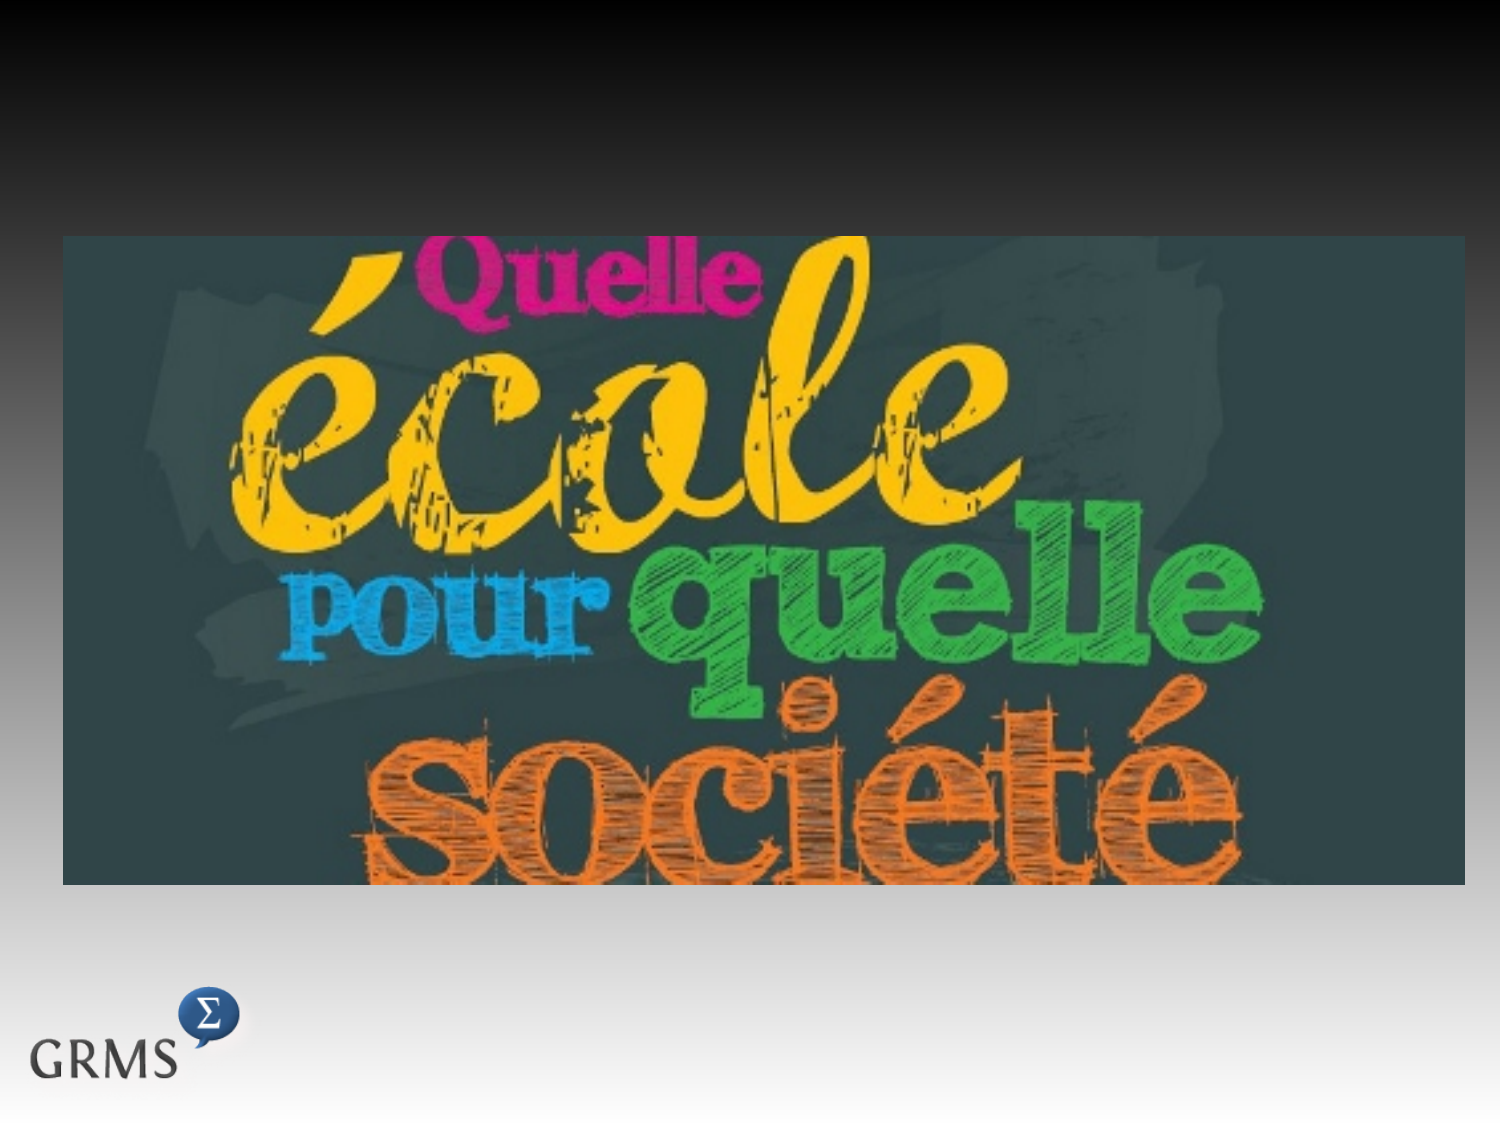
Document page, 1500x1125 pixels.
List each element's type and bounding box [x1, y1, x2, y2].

picture [63, 236, 1465, 885]
picture [16, 974, 267, 1107]
